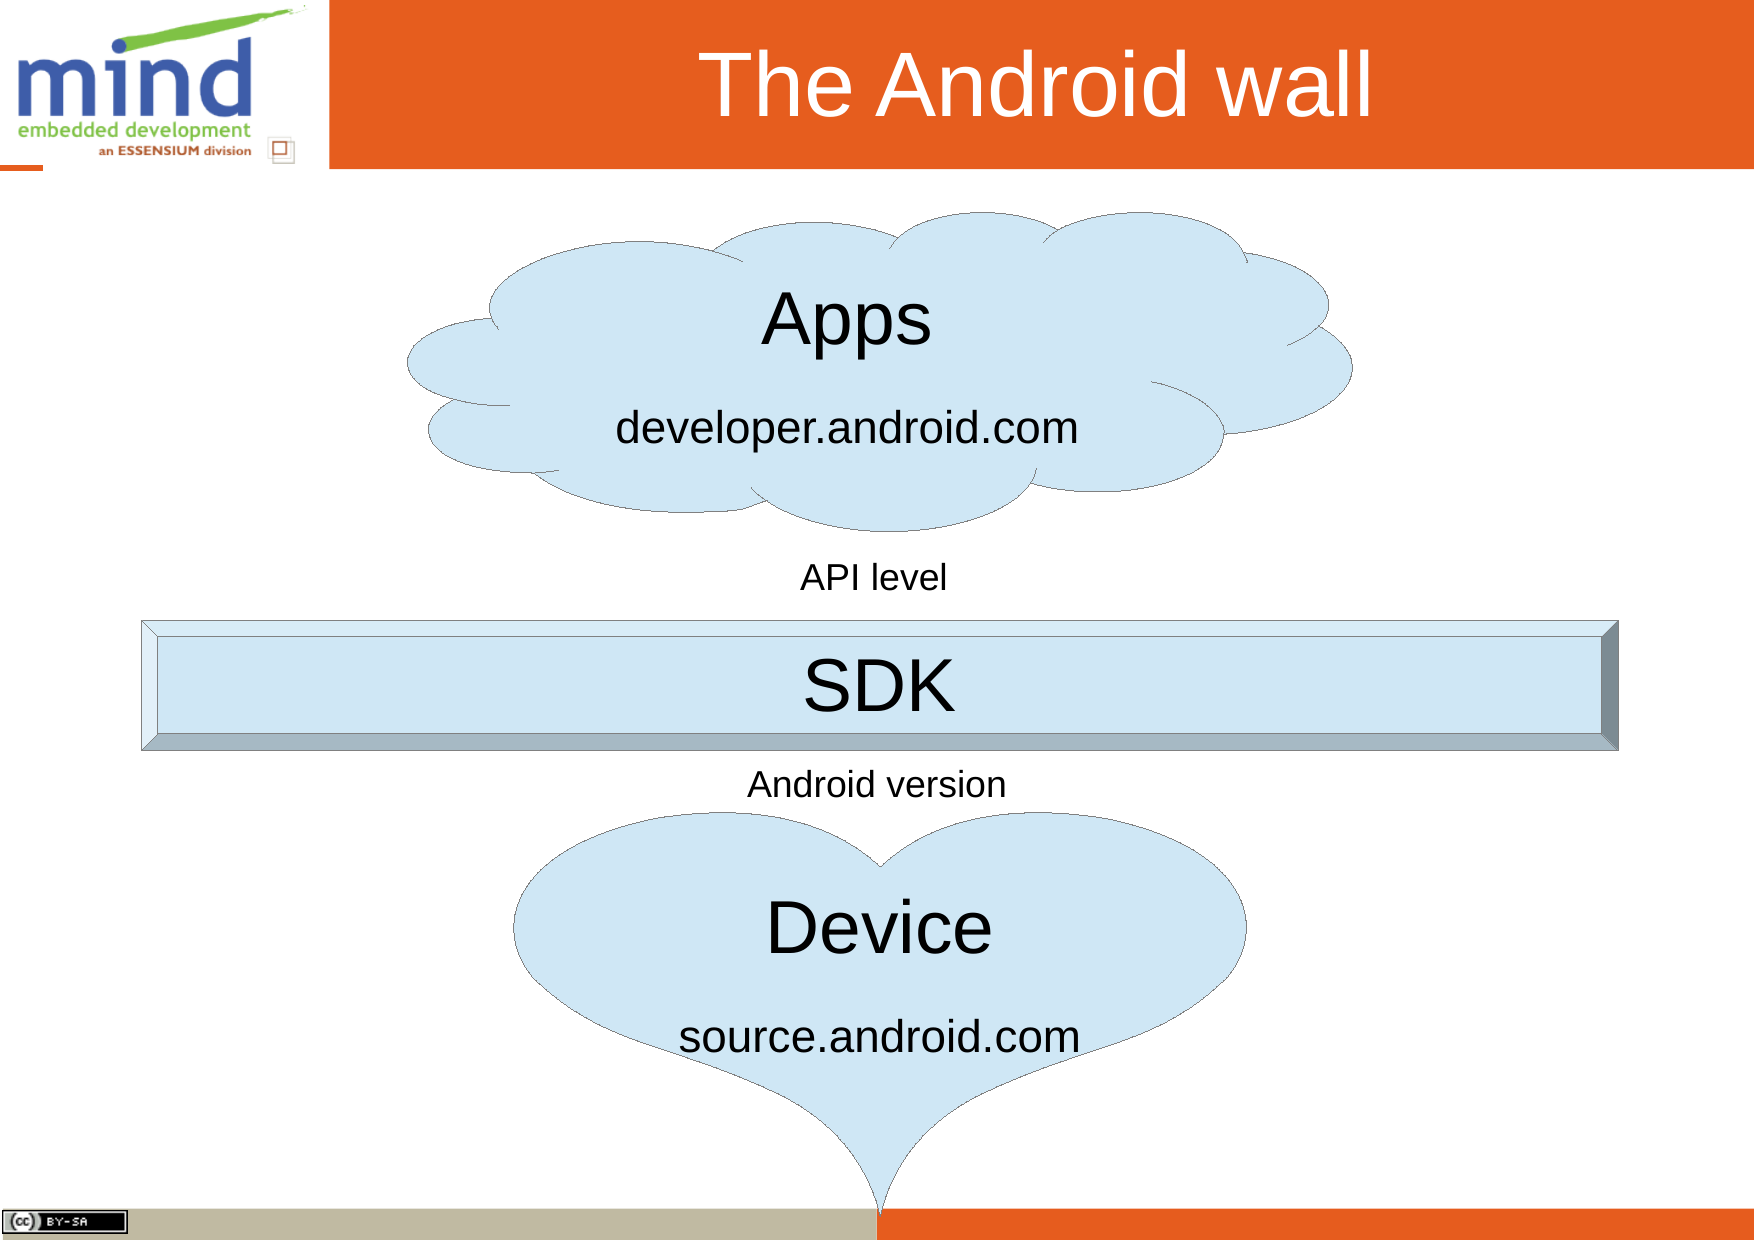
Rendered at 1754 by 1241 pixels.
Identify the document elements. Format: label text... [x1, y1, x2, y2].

text_box Apps developer.android.com [407, 212, 1353, 532]
picture [2, 1210, 128, 1234]
text_box SDK [158, 637, 1601, 733]
text_box API level [785, 549, 963, 607]
title The Android wall [329, 0, 1744, 170]
text_box Android version [732, 755, 1022, 813]
text_box Device source.android.com [513, 812, 1247, 1217]
picture [5, 5, 322, 164]
